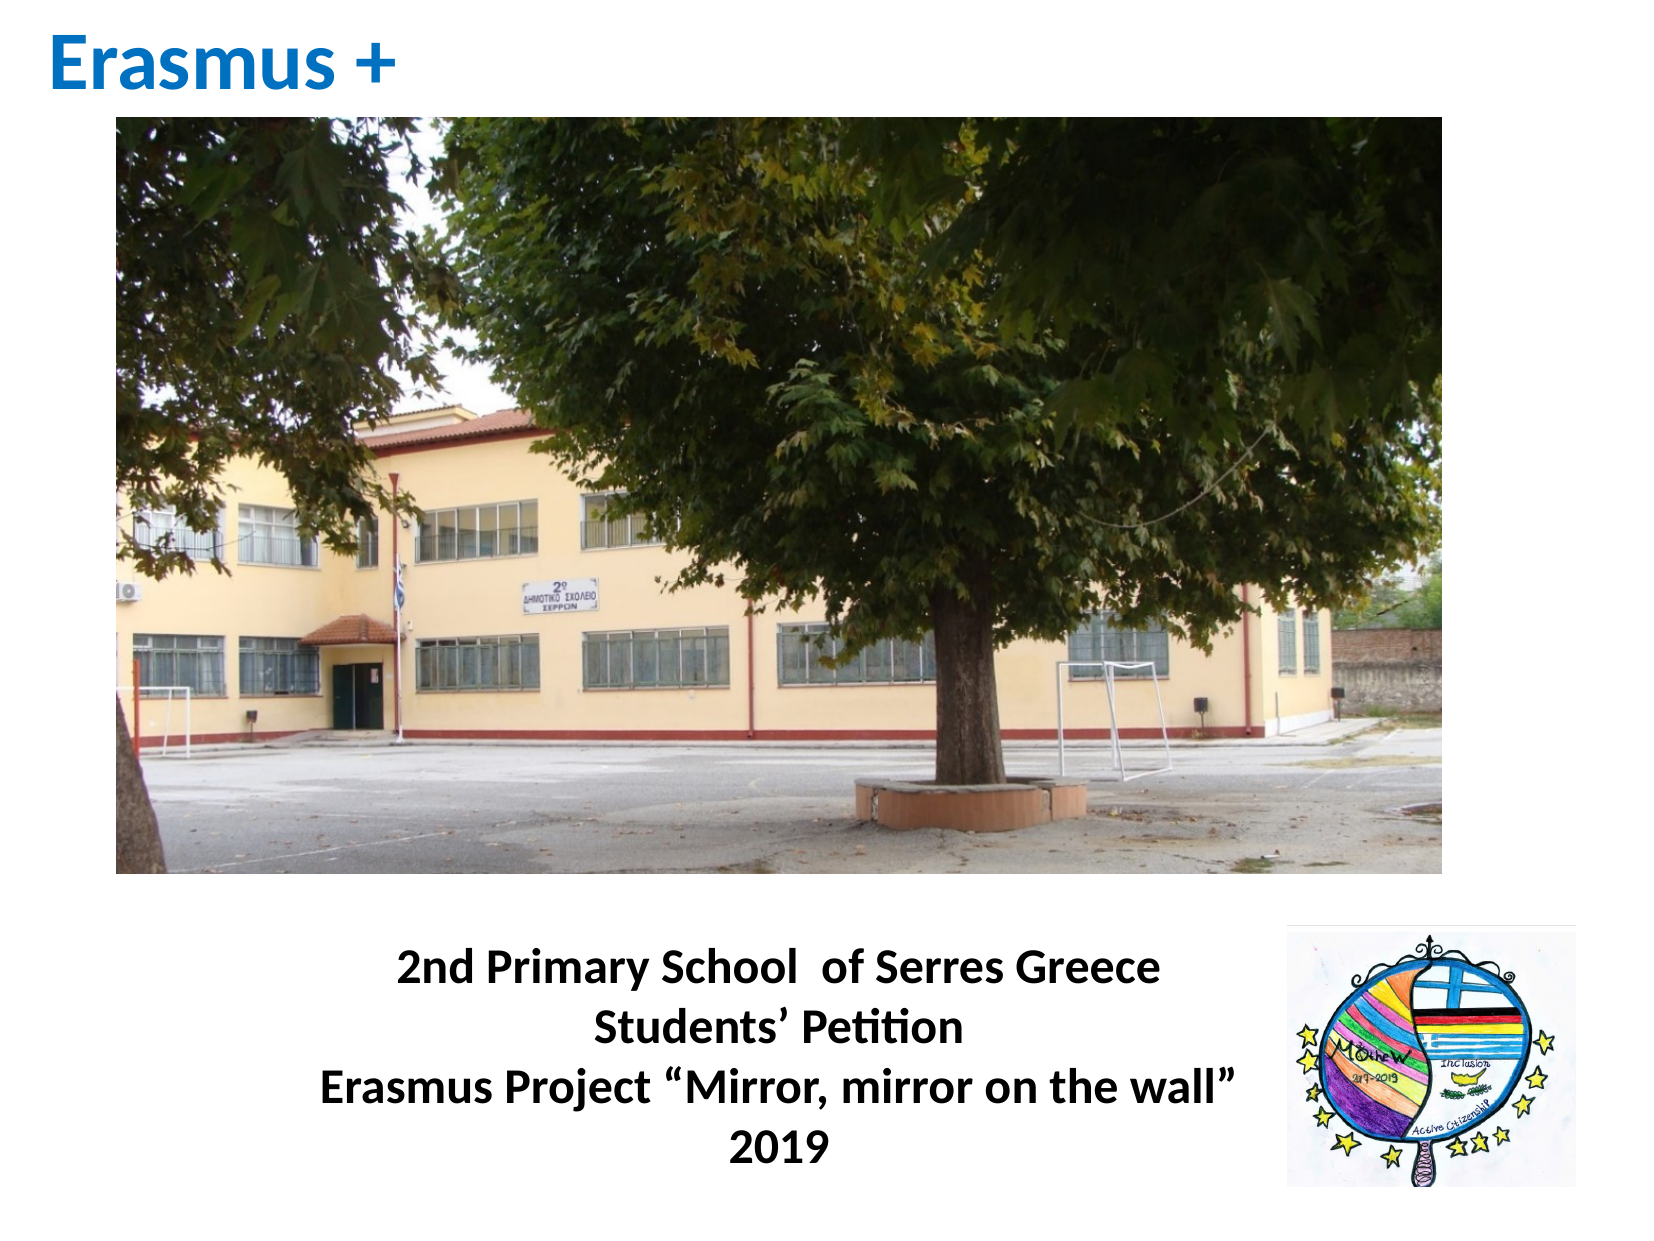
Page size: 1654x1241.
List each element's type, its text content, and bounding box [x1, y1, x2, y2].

text_box Erasmus + [33, 0, 436, 115]
picture [1287, 925, 1576, 1187]
text_box 2nd Primary School of Serres Greece Students’ Petition Erasmus Project “Mirror, mirror on the wall” 2019 [0, 925, 1287, 1184]
picture [116, 117, 1442, 874]
